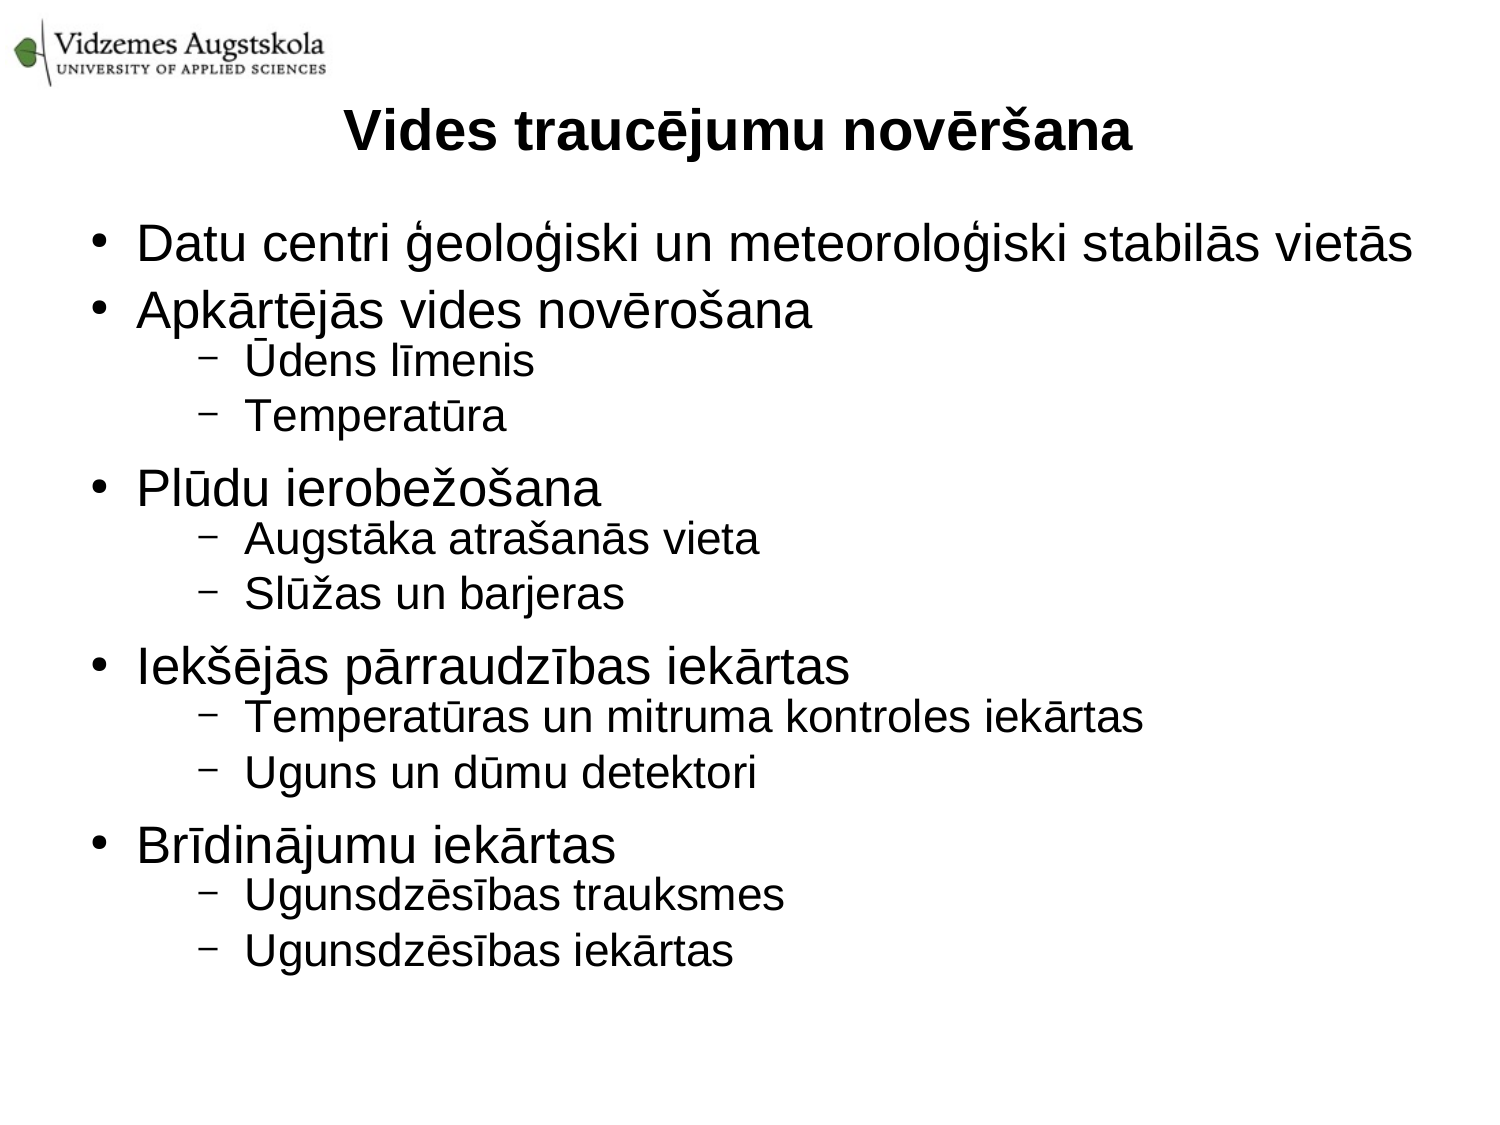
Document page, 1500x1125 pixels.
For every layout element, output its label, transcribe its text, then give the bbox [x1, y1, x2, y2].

picture [5, 2, 334, 102]
title Vides traucējumu novēršana [85, 97, 1372, 168]
list Datu centri ģeoloģiski un meteoroloģiski stabilās vietās Apkārtējās vides novērošana Ūdens līmenis Temperatūra Plūdu ierobežošana Augstāka atrašanās vieta Slūžas un barjeras Iekšējās pārraudzības iekārtas Temperatūras un mitruma kontroles iekārtas Uguns un dūmu detektori Brīdinājumu iekārtas Ugunsdzēsības trauksmes Ugunsdzēsības iekārtas [74, 214, 1424, 1004]
